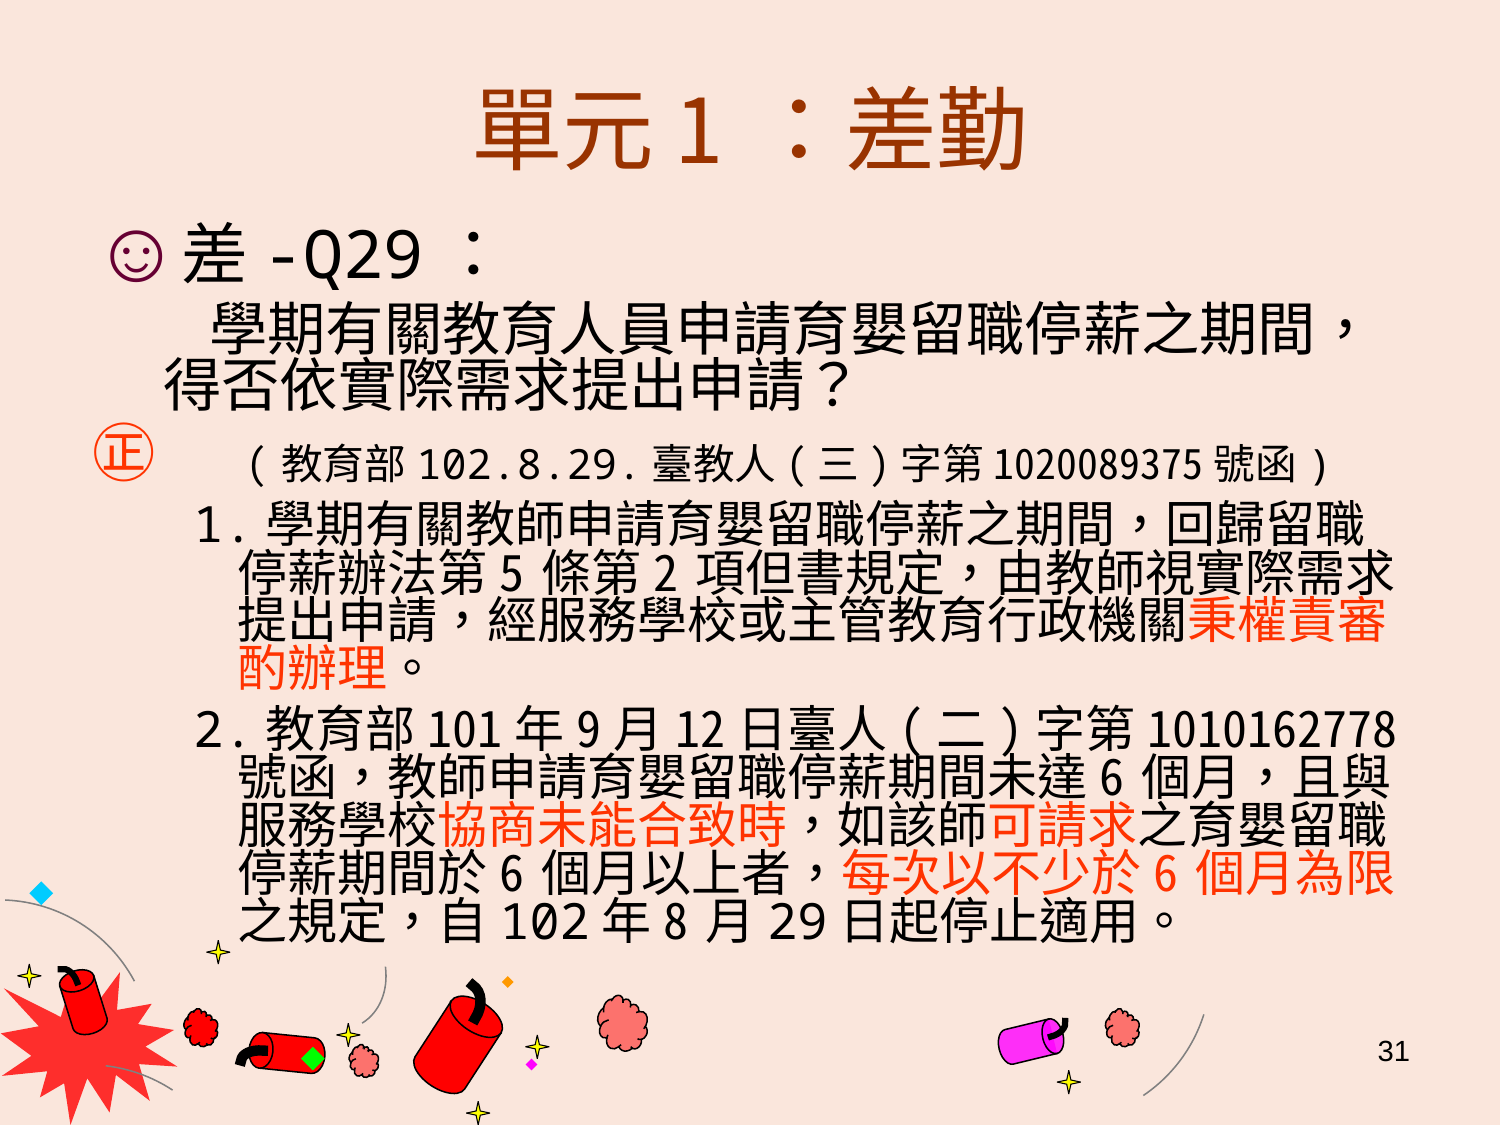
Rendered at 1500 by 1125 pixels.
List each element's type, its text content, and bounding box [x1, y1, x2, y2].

list 差-Q29： 學期有關教育人員申請育嬰留職停薪之期間，得否依實際需求提出申請？ (教育部102.8.29.臺教人(三)字第1020089375號函) 1.學期有關教師申請育嬰留職停薪之期間，回歸留職停薪辦法第5條第2項但書規定，由教師視實際需求提出申請，經服務學校或主管教育行政機關秉權責審酌辦理。 2.教育部101年9月12日臺人(二)字第1010162778號函，教師申請育嬰留職停薪期間未達6個月，且與服務學校協商未能合致時，如該師可請求之育嬰留職停薪期間於6個月以上者，每次以不少於6個月為限之規定，自102年8月29日起停止適用。 [75, 220, 1426, 977]
title 單元1：差勤 [75, 45, 1426, 209]
text_box <number> [1074, 1024, 1426, 1103]
